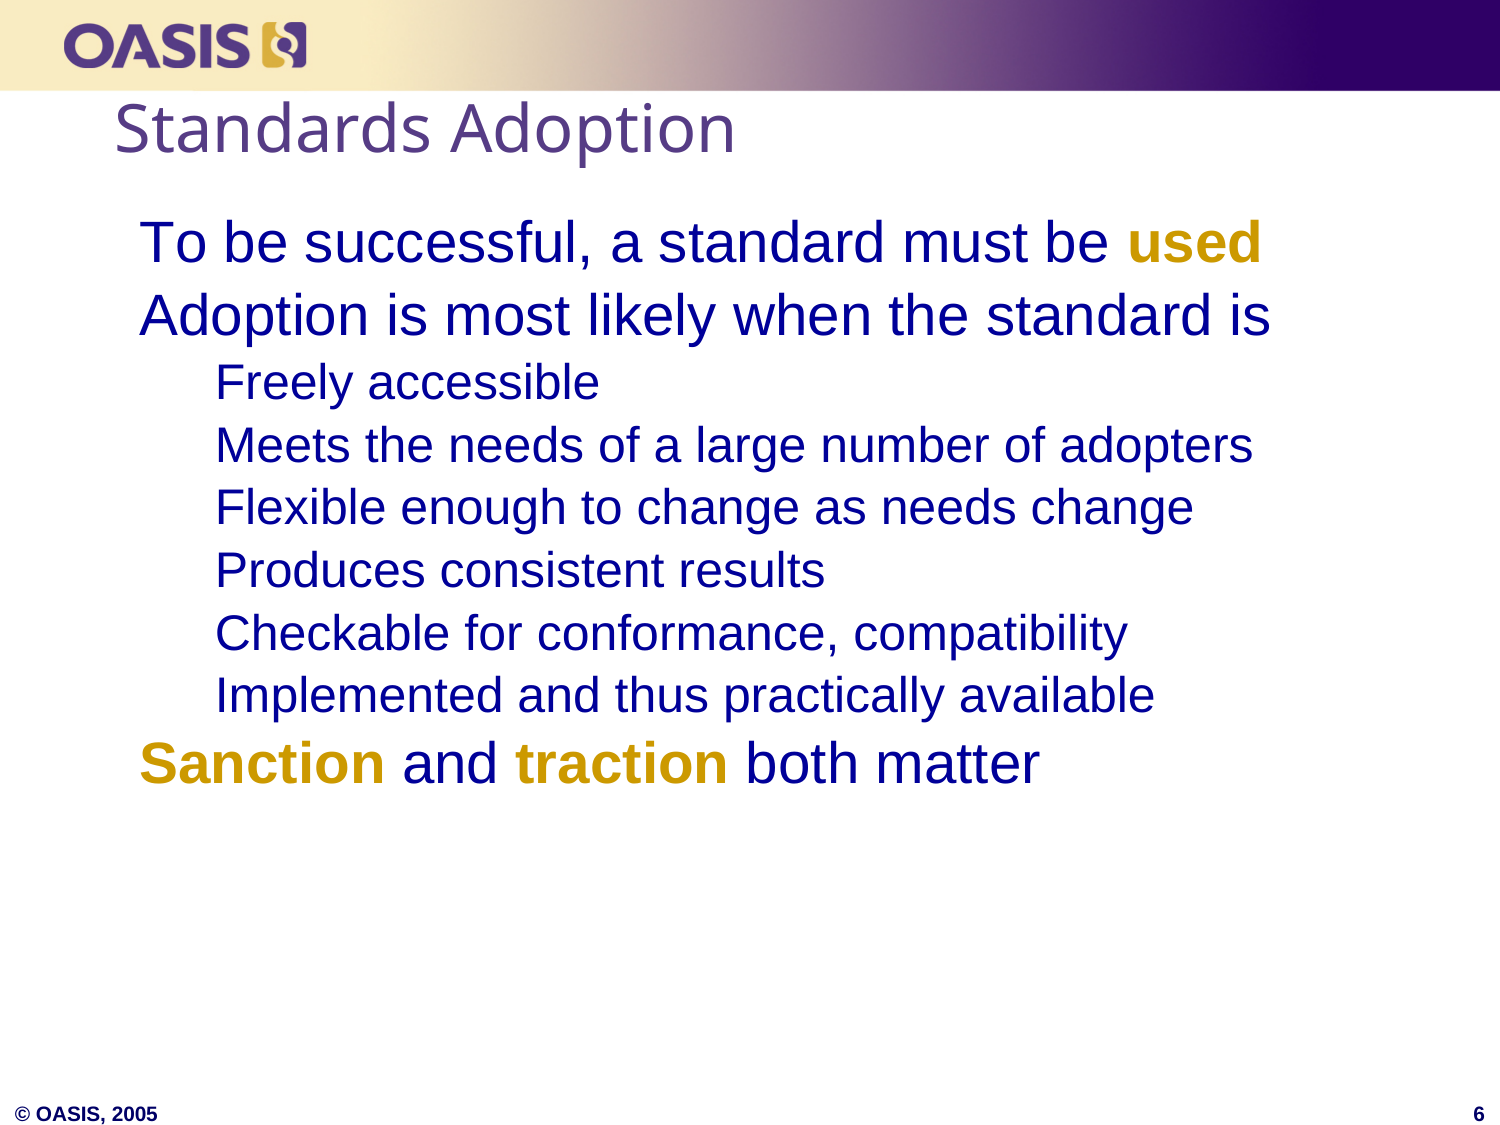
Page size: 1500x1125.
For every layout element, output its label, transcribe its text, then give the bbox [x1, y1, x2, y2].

list To be successful, a standard must be used Adoption is most likely when the standard is Freely accessible Meets the needs of a large number of adopters Flexible enough to change as needs change Produces consistent results Checkable for conformance, compatibility Implemented and thus practically available Sanction and traction both matter [124, 207, 1500, 840]
title Standards Adoption [99, 95, 1251, 175]
picture [0, 0, 1500, 1125]
